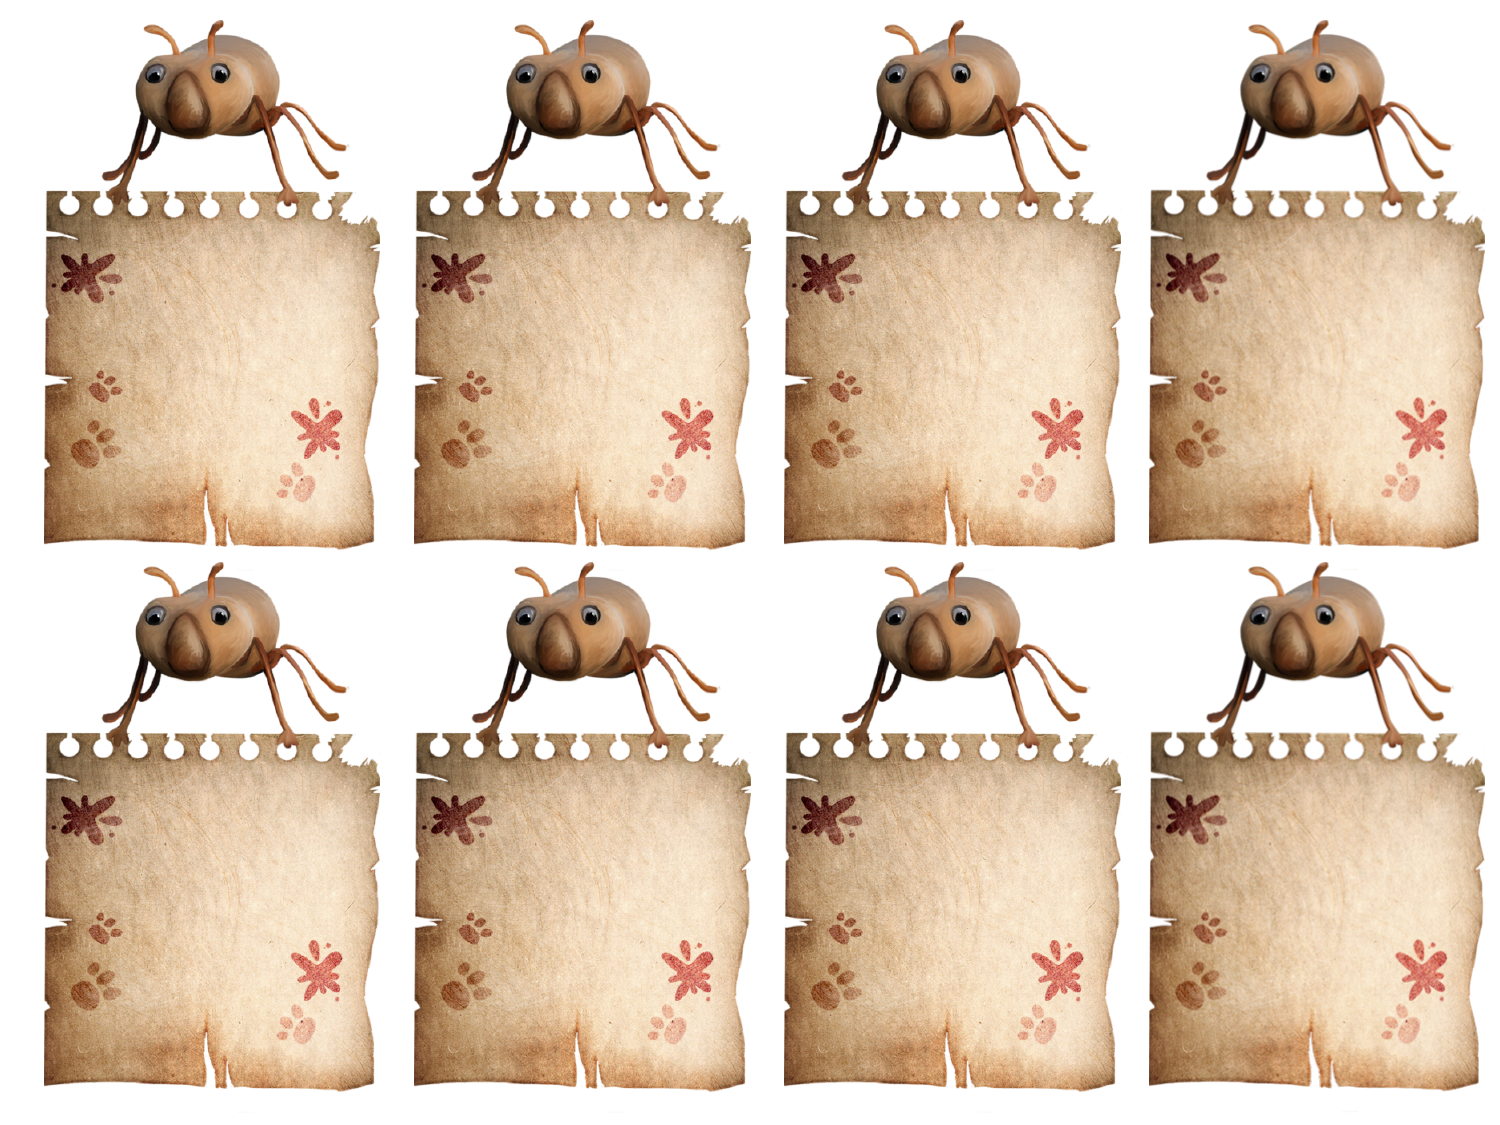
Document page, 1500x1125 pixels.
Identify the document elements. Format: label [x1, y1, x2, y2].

picture [1149, 20, 1485, 1125]
picture [414, 20, 751, 1125]
picture [784, 20, 1121, 1125]
picture [44, 20, 380, 1125]
